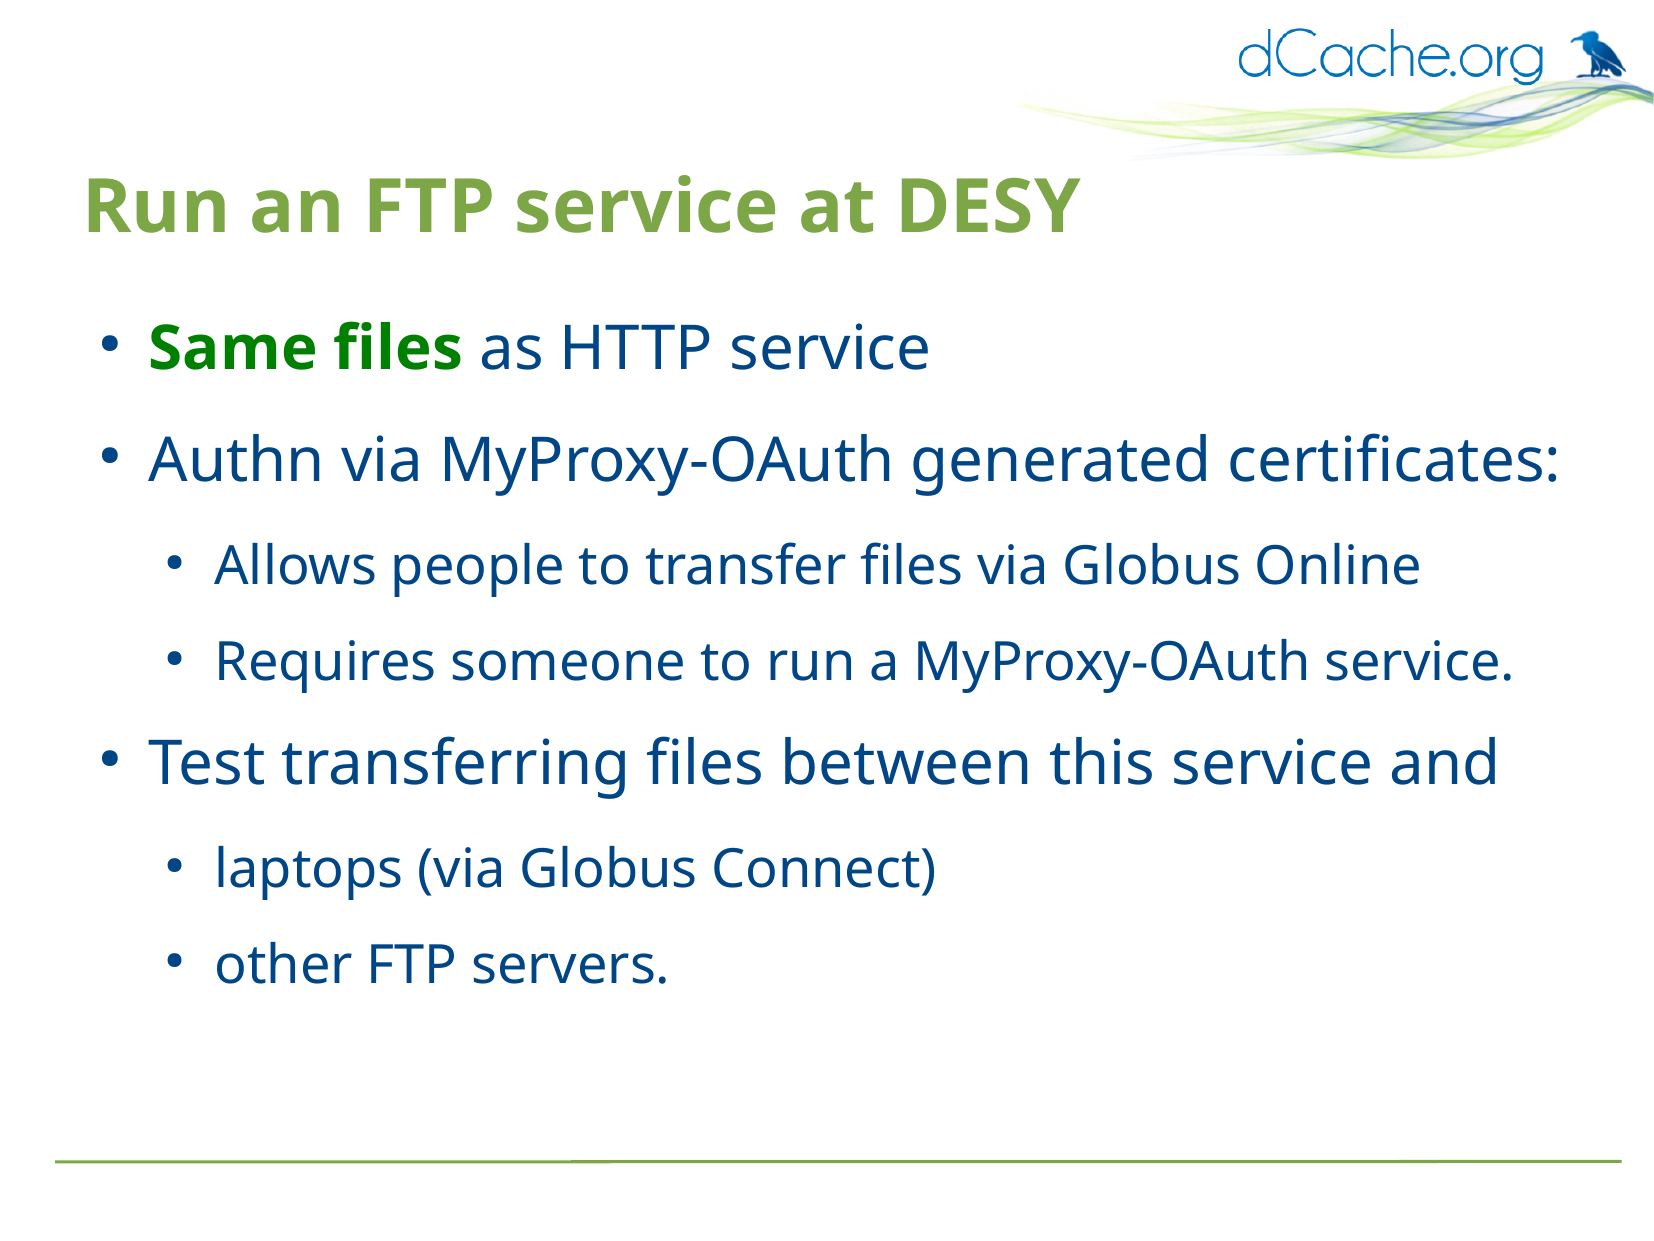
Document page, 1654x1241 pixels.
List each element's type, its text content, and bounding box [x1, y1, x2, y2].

picture [956, 16, 1654, 169]
title Run an FTP service at DESY [82, 155, 1605, 252]
list Same files as HTTP service Authn via MyProxy-OAuth generated certificates: Allows people to transfer files via Globus Online Requires someone to run a MyProxy-OAuth service. Test transferring files between this service and laptops (via Globus Connect) other FTP servers. [82, 302, 1571, 1023]
